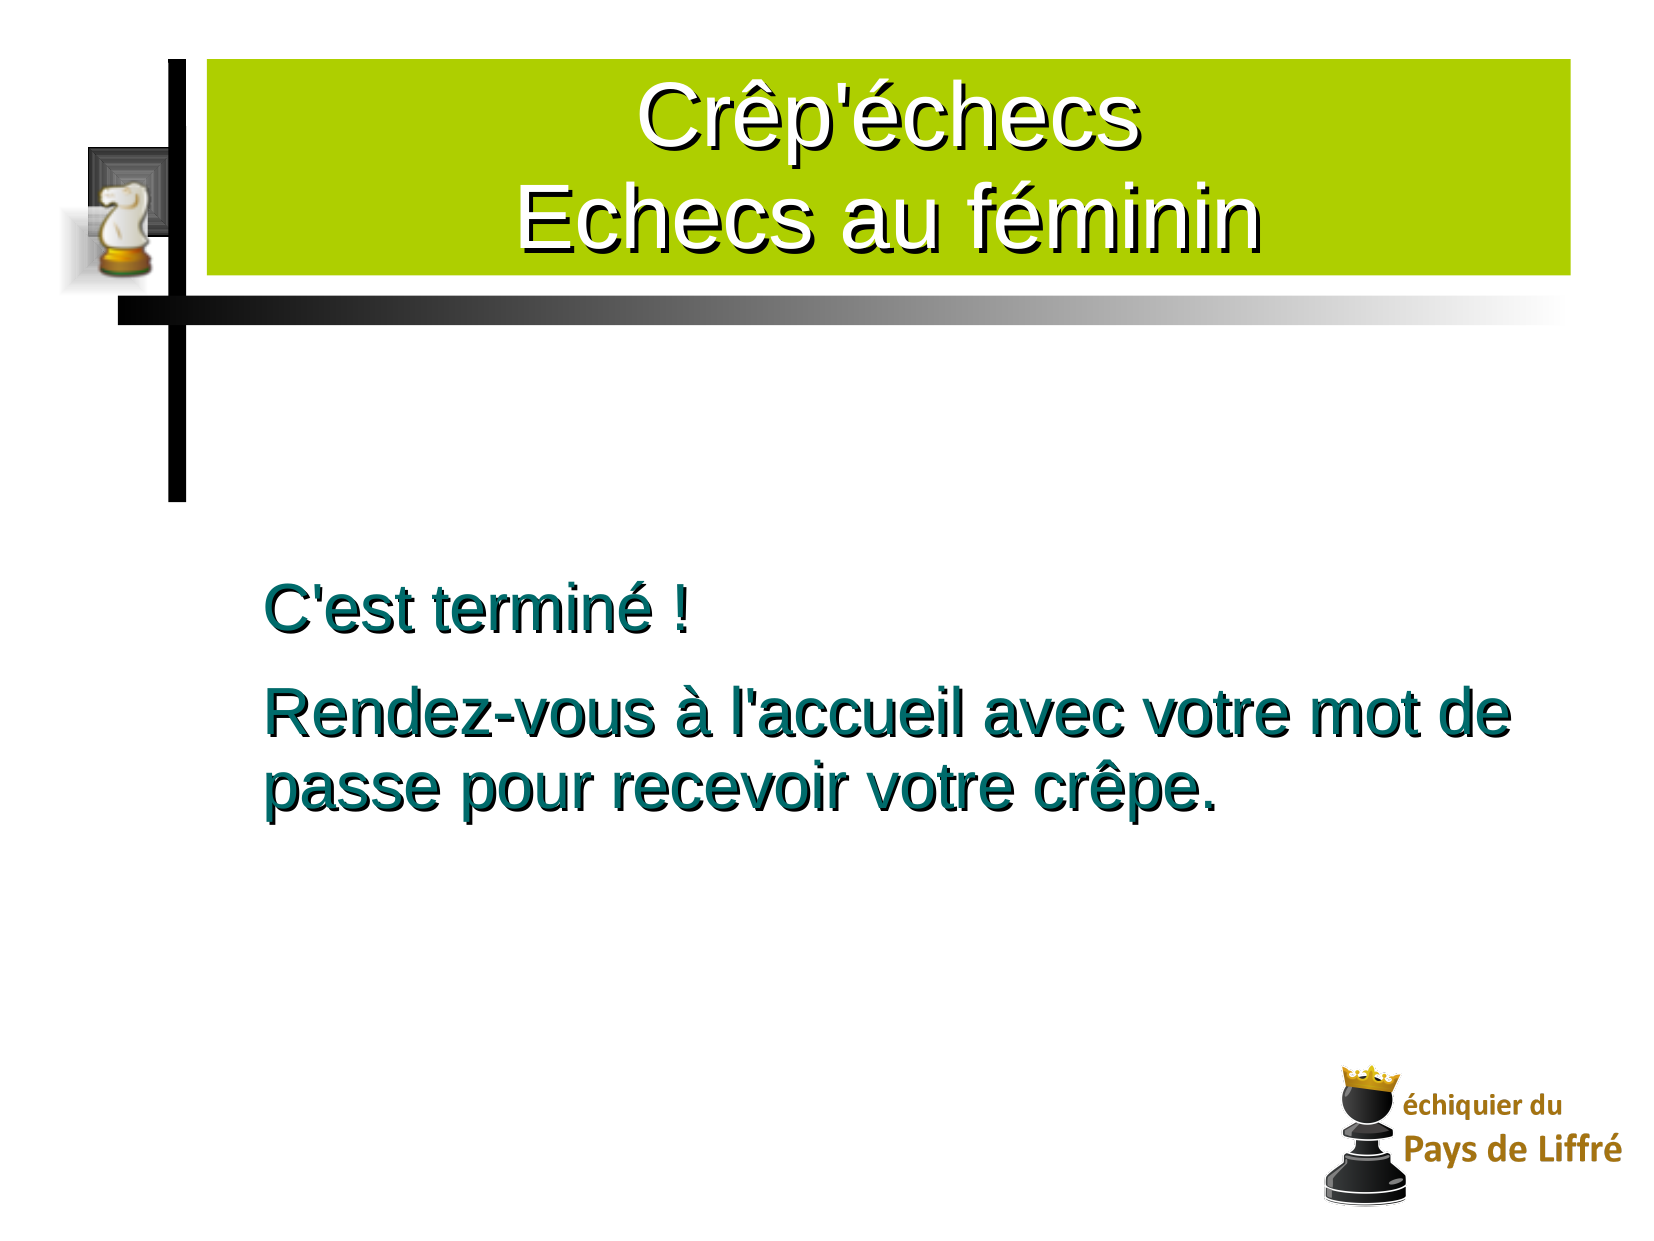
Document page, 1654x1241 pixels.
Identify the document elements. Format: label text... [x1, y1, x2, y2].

list C'est terminé ! Rendez-vous à l'accueil avec votre mot de passe pour recevoir votre crêpe. [206, 354, 1565, 1077]
picture [72, 177, 168, 282]
picture [1323, 1060, 1624, 1211]
title Crêp'échecs Echecs au féminin [206, 59, 1571, 276]
